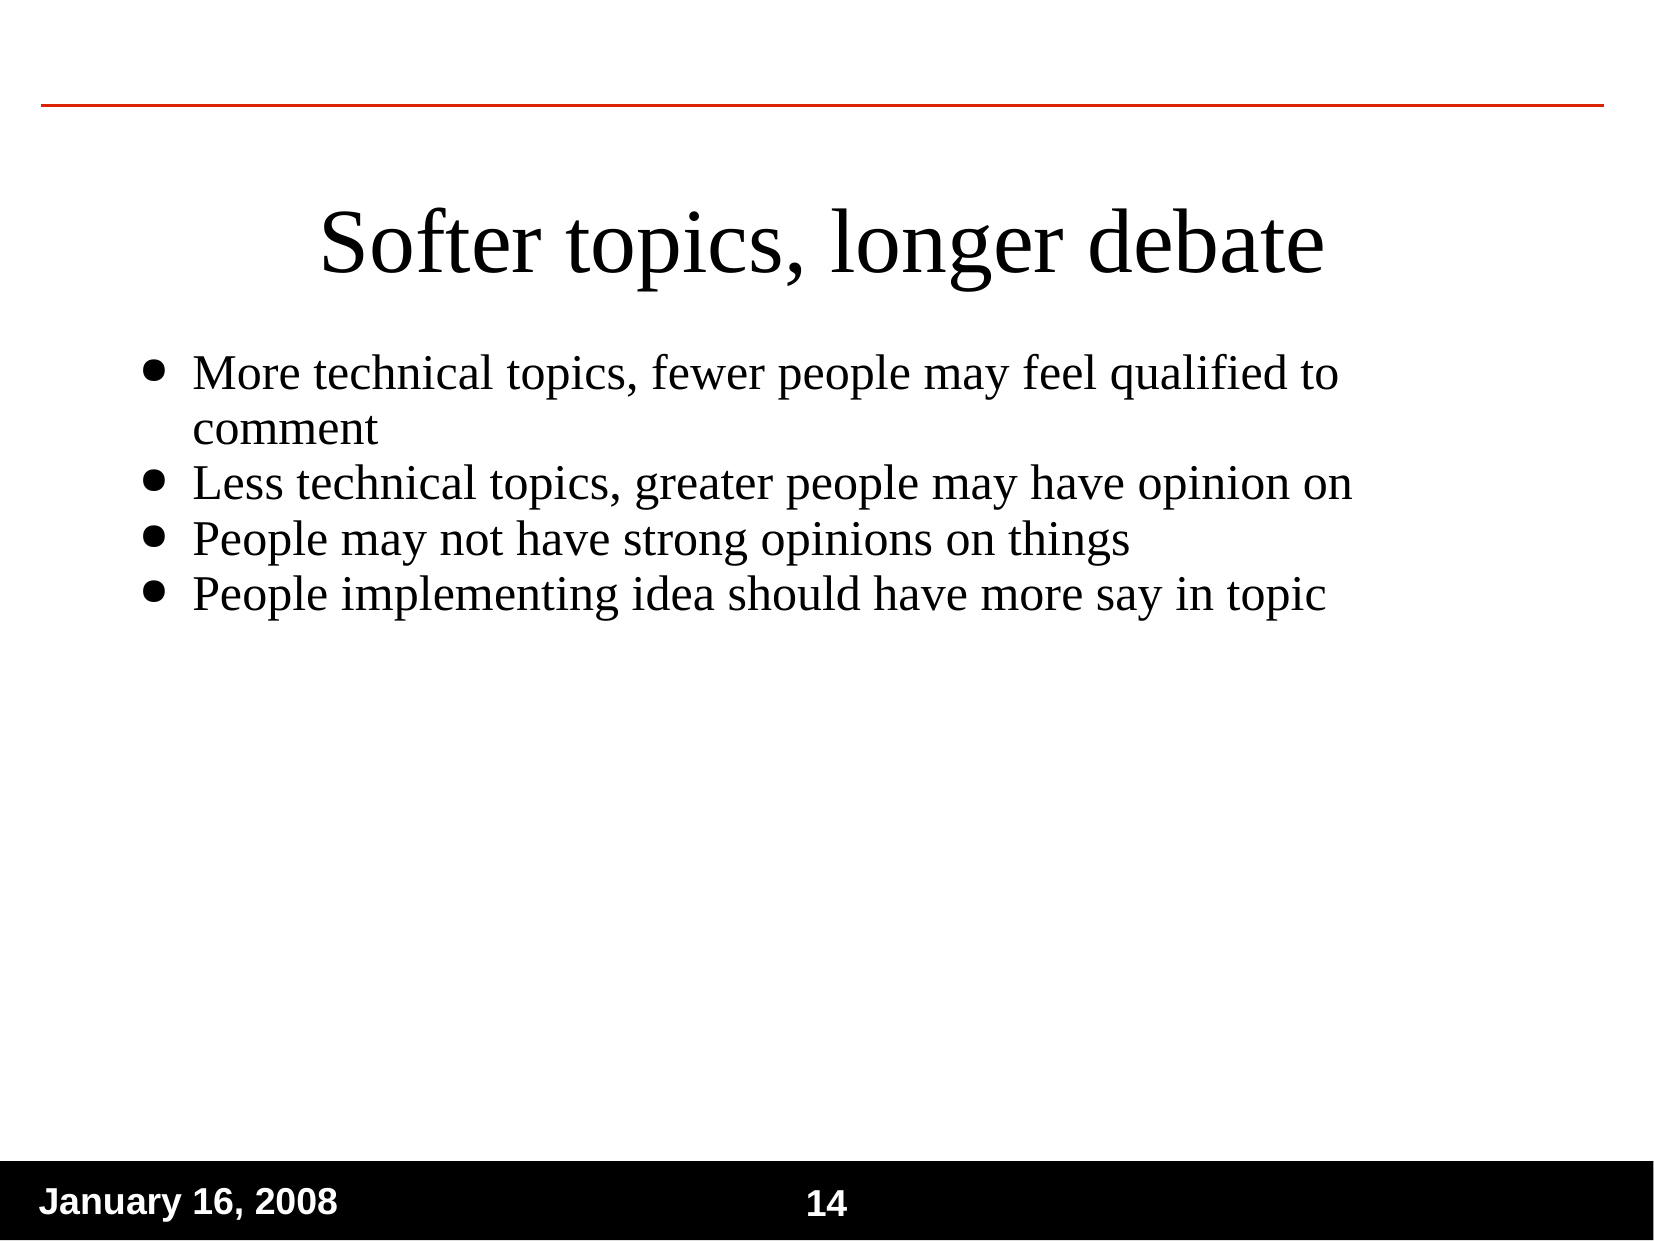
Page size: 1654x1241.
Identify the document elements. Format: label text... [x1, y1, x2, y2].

list More technical topics, fewer people may feel qualified to comment Less technical topics, greater people may have opinion on People may not have strong opinions on things People implementing idea should have more say in topic [121, 344, 1534, 1127]
title Softer topics, longer debate [117, 137, 1530, 346]
